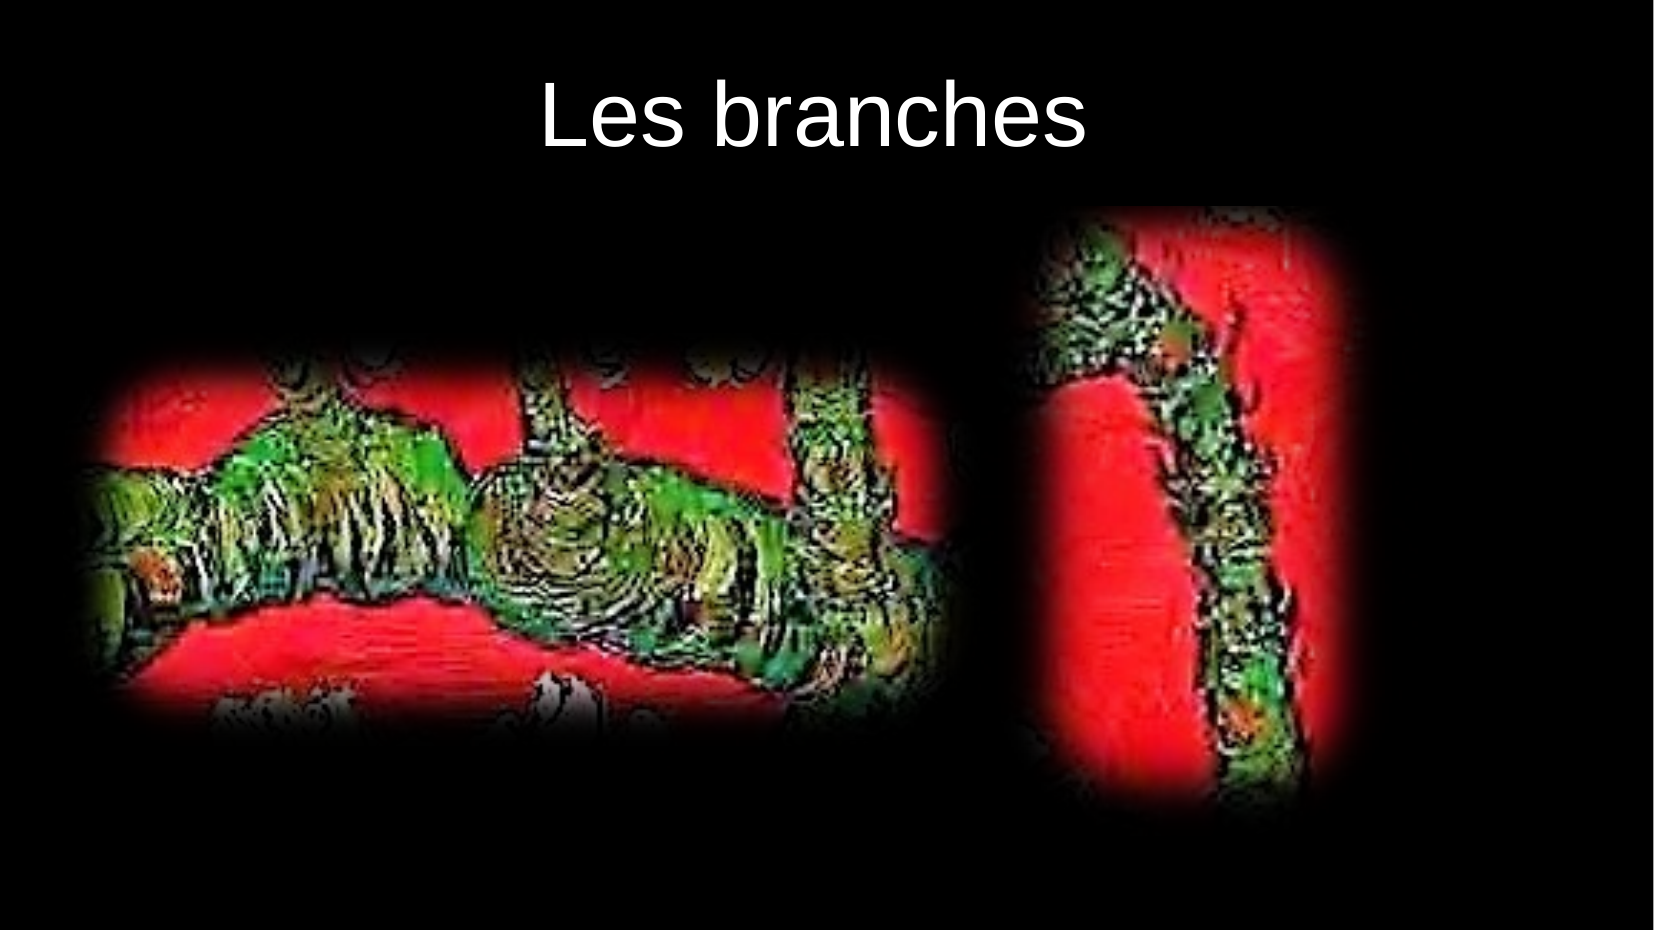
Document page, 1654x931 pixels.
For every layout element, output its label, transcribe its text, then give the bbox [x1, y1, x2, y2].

picture [42, 206, 1418, 862]
title Les branches [82, 37, 1571, 193]
